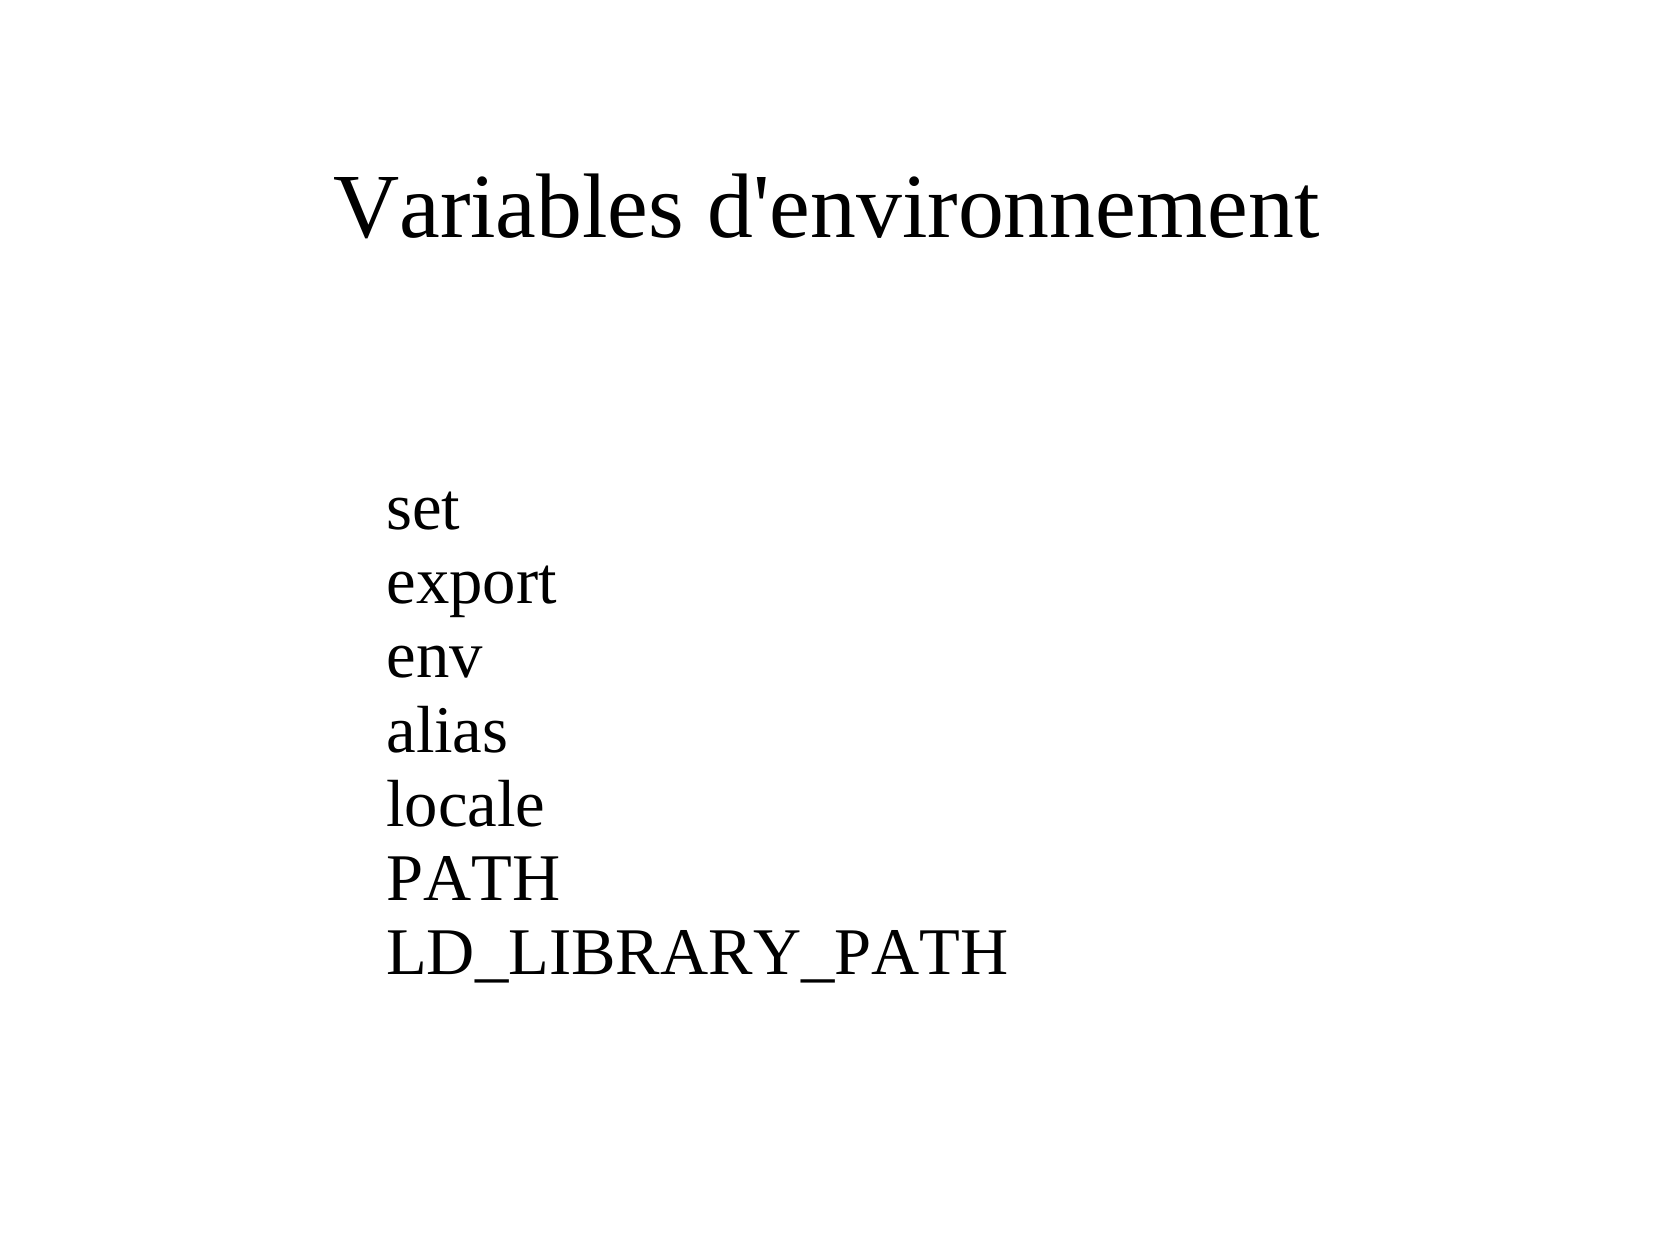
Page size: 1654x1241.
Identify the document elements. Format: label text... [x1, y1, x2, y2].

title Variables d'environnement [121, 102, 1534, 311]
subtitle set export env alias locale PATH LD_LIBRARY_PATH [121, 338, 1534, 1121]
